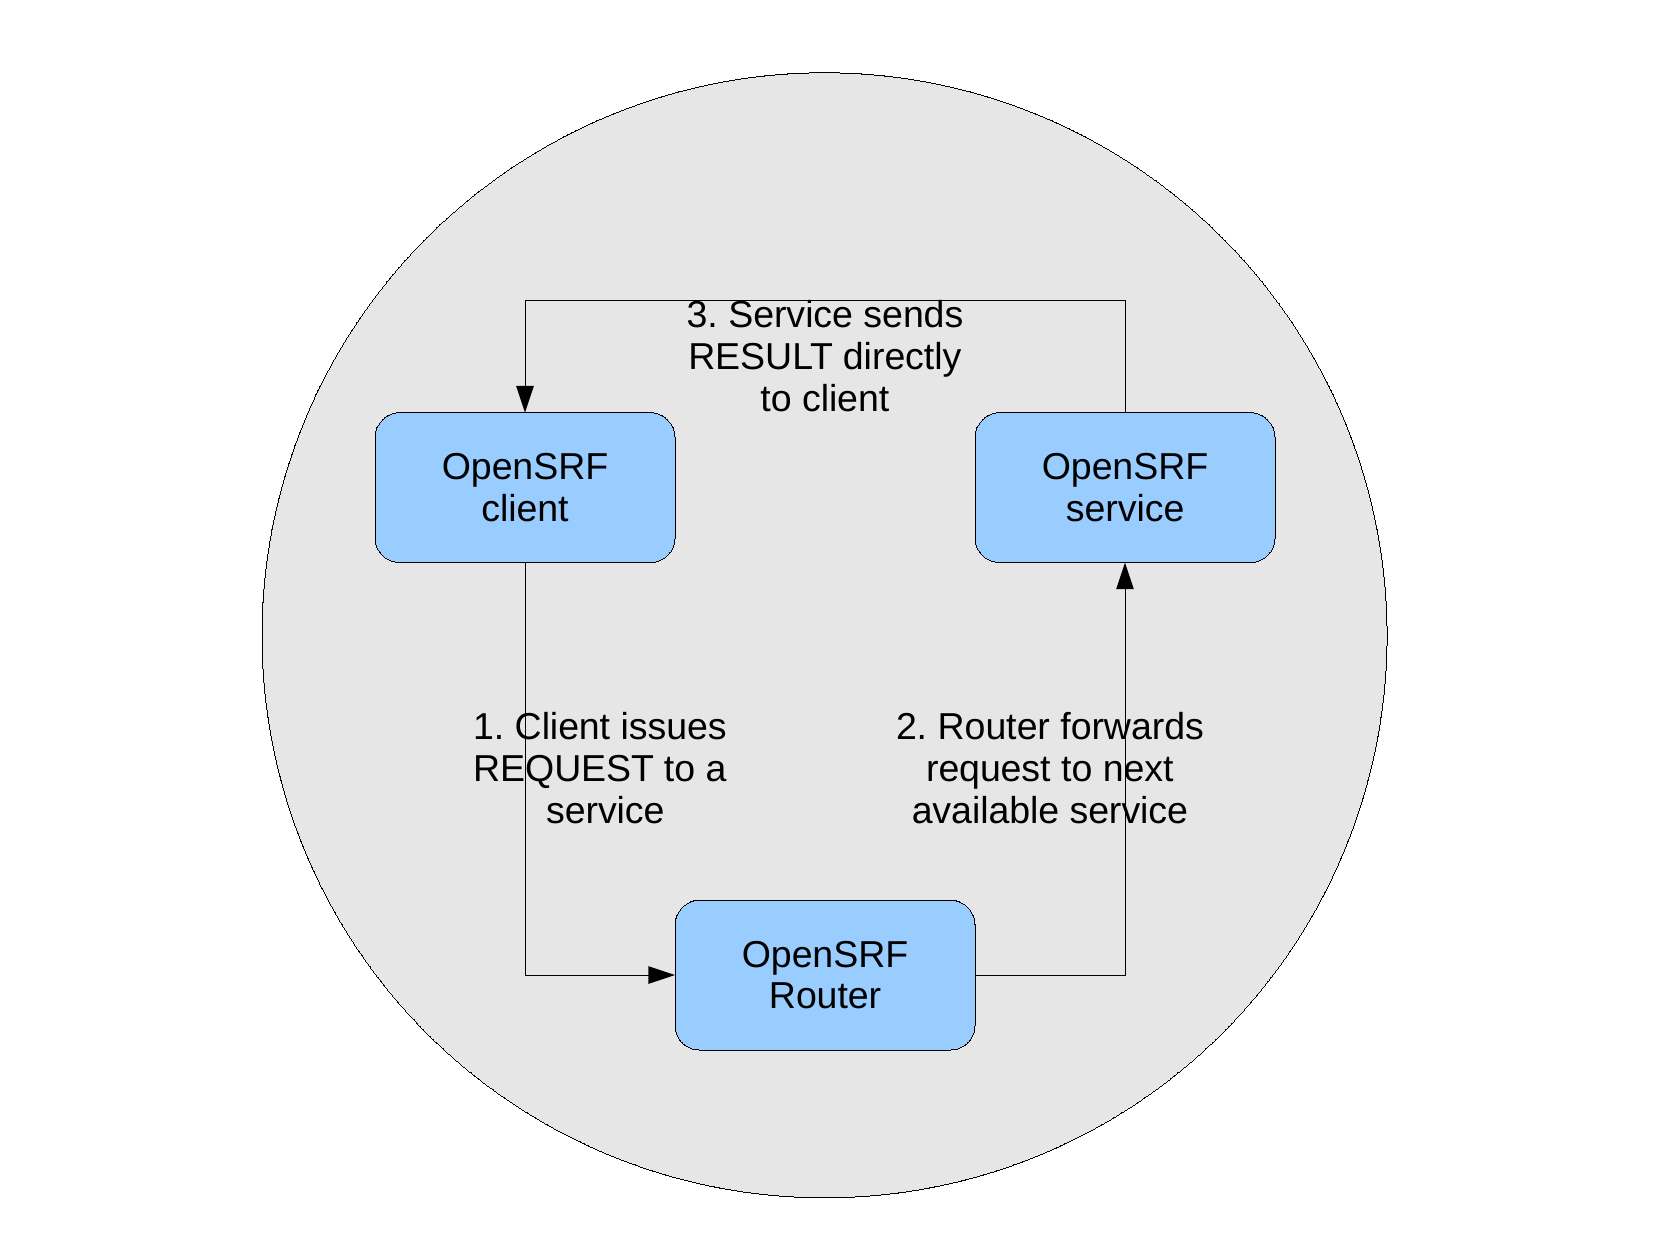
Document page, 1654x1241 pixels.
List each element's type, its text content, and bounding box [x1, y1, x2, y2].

text_box OpenSRF client [375, 412, 676, 563]
text_box [262, 72, 1388, 1198]
text_box OpenSRF Router [675, 900, 976, 1051]
text_box OpenSRF service [975, 412, 1276, 563]
